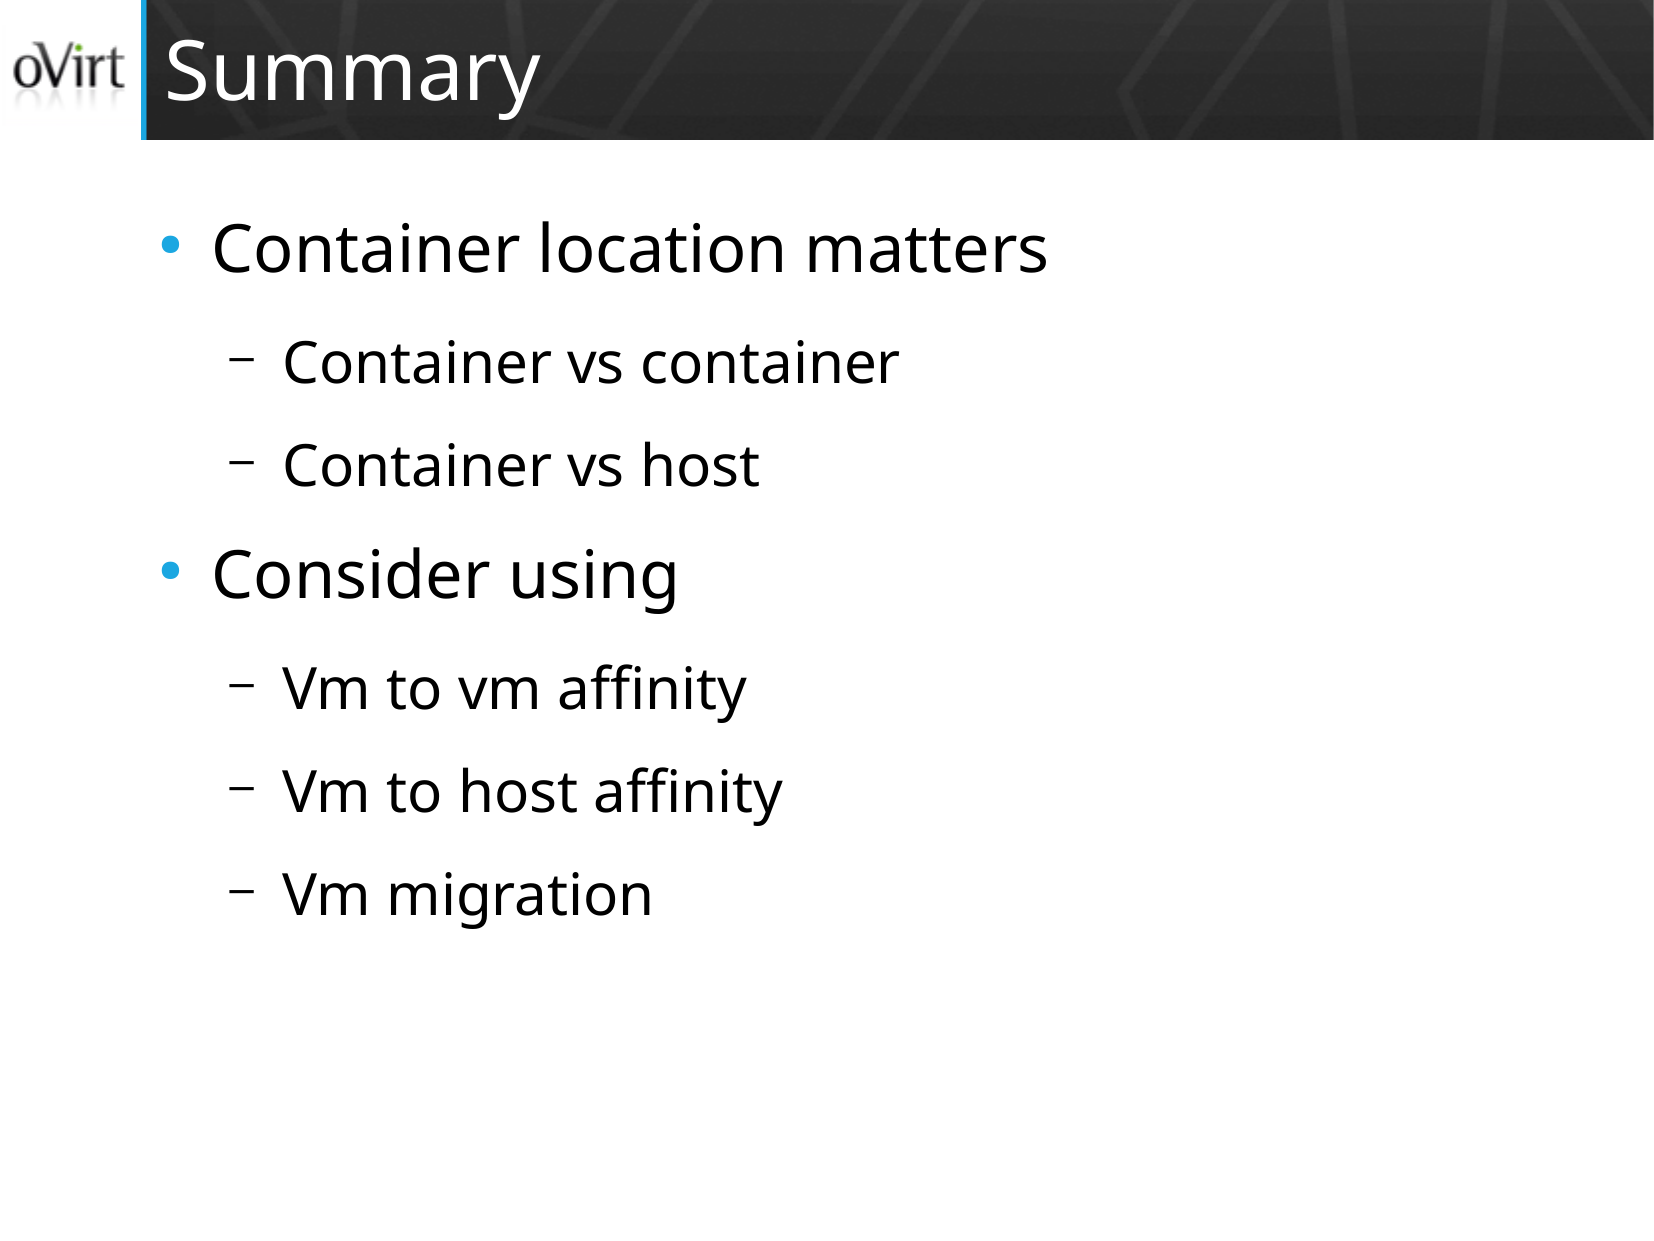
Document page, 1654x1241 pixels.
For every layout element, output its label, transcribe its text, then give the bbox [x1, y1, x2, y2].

list Container location matters Container vs container Container vs host Consider using Vm to vm affinity Vm to host affinity Vm migration [140, 201, 1630, 1021]
picture [0, 0, 1654, 140]
title Summary [164, 18, 1653, 119]
